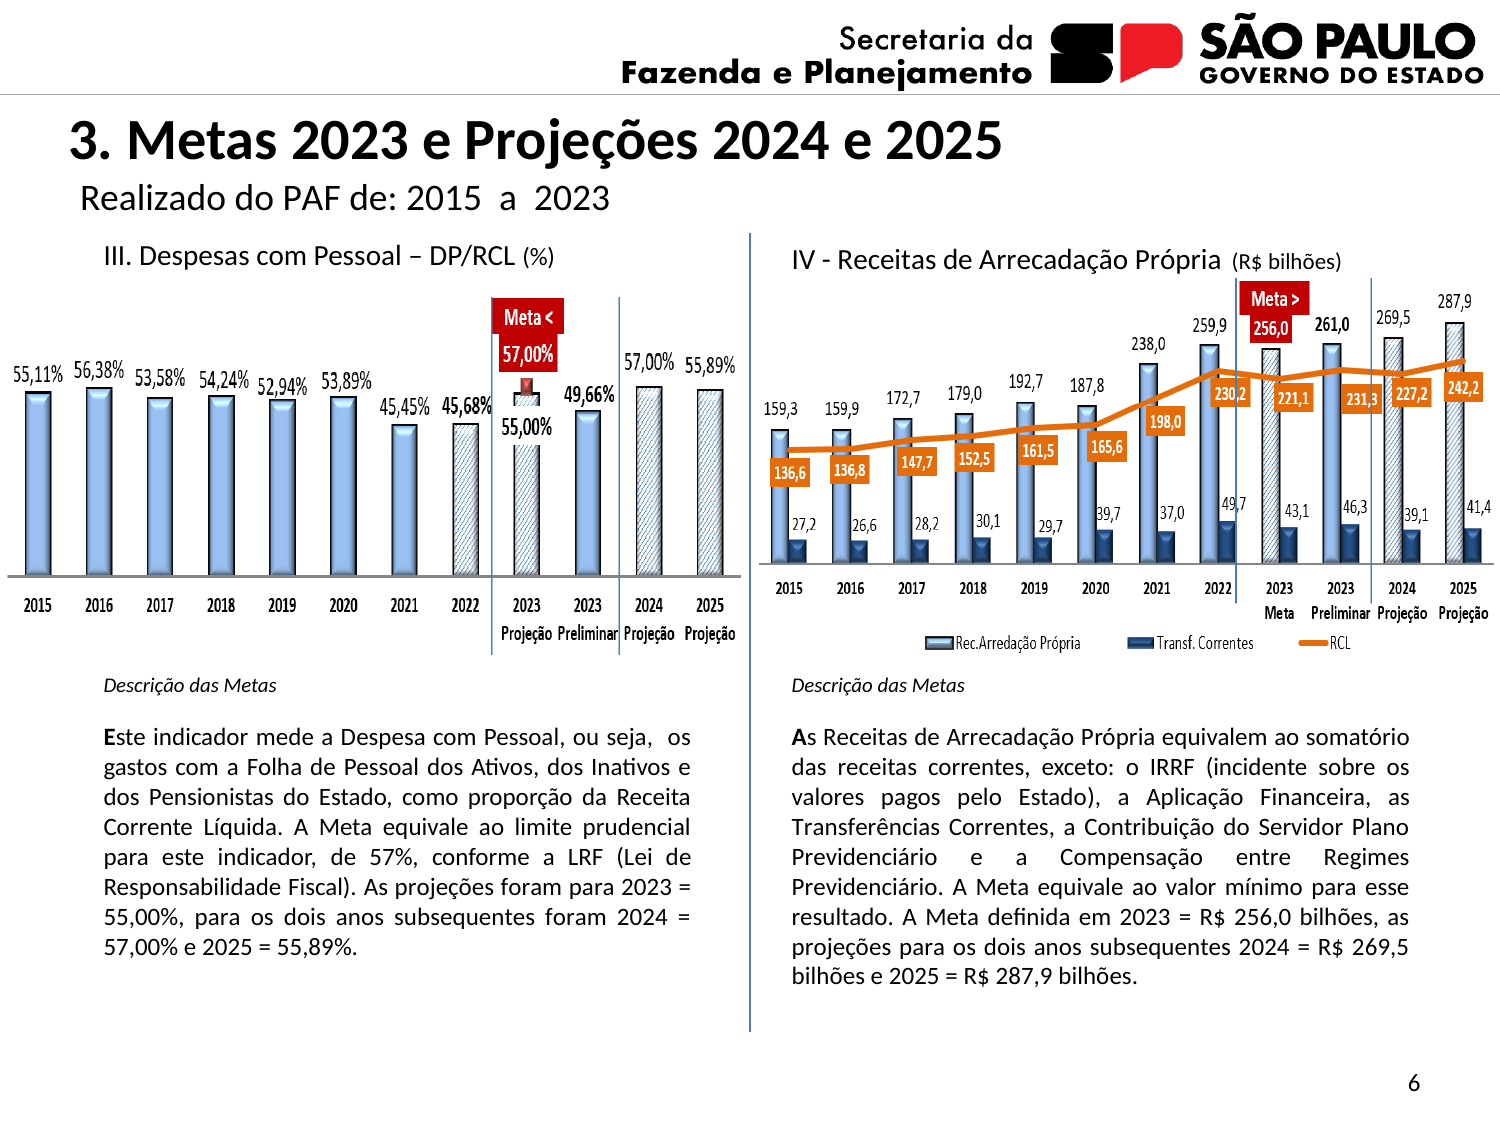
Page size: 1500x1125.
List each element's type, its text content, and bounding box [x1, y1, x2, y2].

text_box As Receitas de Arrecadação Própria equivalem ao somatório das receitas correntes, exceto: o IRRF (incidente sobre os valores pagos pelo Estado), a Aplicação Financeira, as Transferências Correntes, a Contribuição do Servidor Plano Previdenciário e a Compensação entre Regimes Previdenciário. A Meta equivale ao valor mínimo para esse resultado. A Meta definida em 2023 = R$ 256,0 bilhões, as projeções para os dois anos subsequentes 2024 = R$ 269,5 bilhões e 2025 = R$ 287,9 bilhões. [776, 713, 1436, 1001]
picture [756, 279, 1495, 656]
text_box Descrição das Metas [776, 663, 1173, 705]
text_box IV - Receitas de Arrecadação Própria (R$ bilhões) [776, 219, 1391, 278]
text_box 3. Metas 2023 e Projeções 2024 e 2025 [53, 93, 1235, 180]
text_box Este indicador mede a Despesa com Pessoal, ou seja, os gastos com a Folha de Pessoal dos Ativos, dos Inativos e dos Pensionistas do Estado, como proporção da Receita Corrente Líquida. A Meta equivale ao limite prudencial para este indicador, de 57%, conforme a LRF (Lei de Responsabilidade Fiscal). As projeções foram para 2023 = 55,00%, para os dois anos subsequentes foram 2024 = 57,00% e 2025 = 55,89%. [88, 713, 724, 971]
text_box 6 [1392, 1058, 1457, 1105]
text_box Realizado do PAF de: 2015 a 2023 [64, 180, 1140, 227]
text_box III. Despesas com Pessoal – DP/RCL (%) [88, 229, 724, 280]
text_box Descrição das Metas [88, 663, 485, 705]
picture [5, 297, 744, 655]
